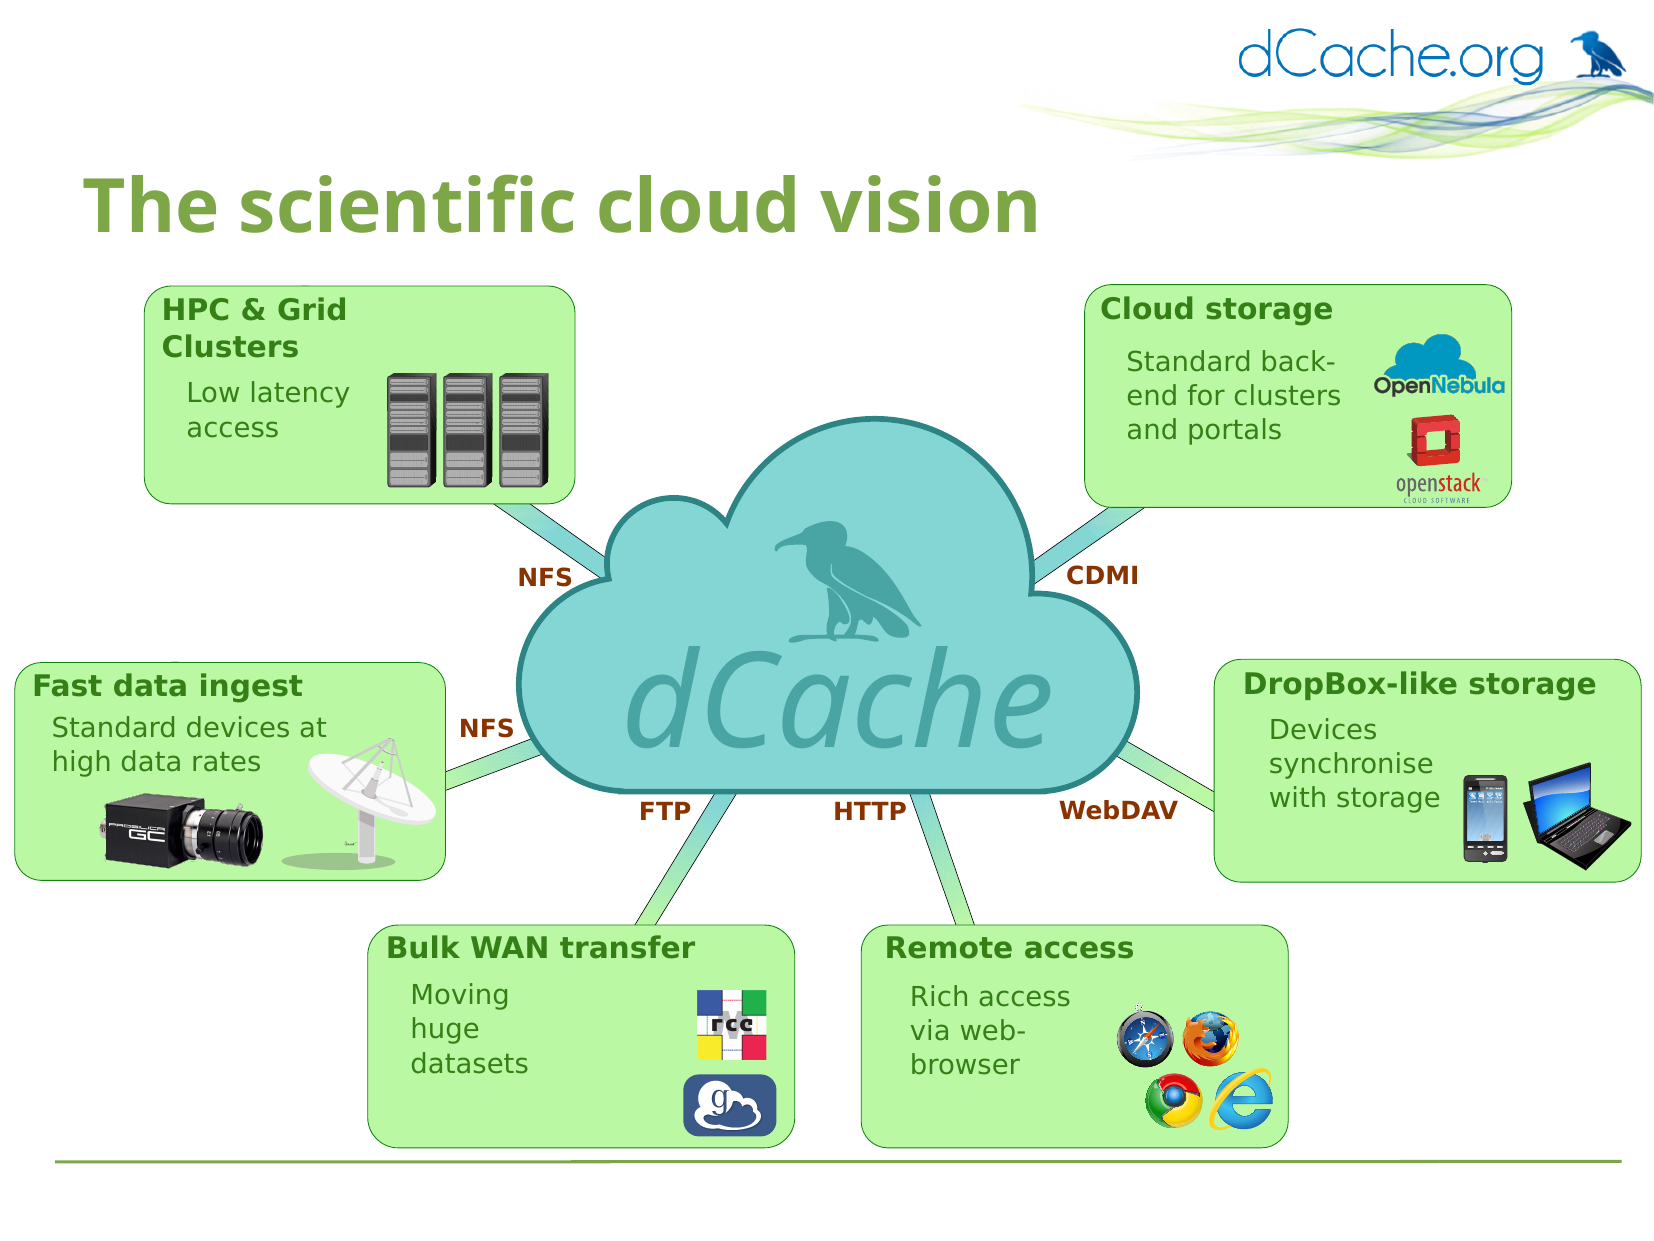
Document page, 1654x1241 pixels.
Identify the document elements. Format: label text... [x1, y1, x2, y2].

picture [956, 16, 1654, 169]
picture [1, 271, 1654, 1162]
title The scientific cloud vision [82, 155, 1605, 252]
